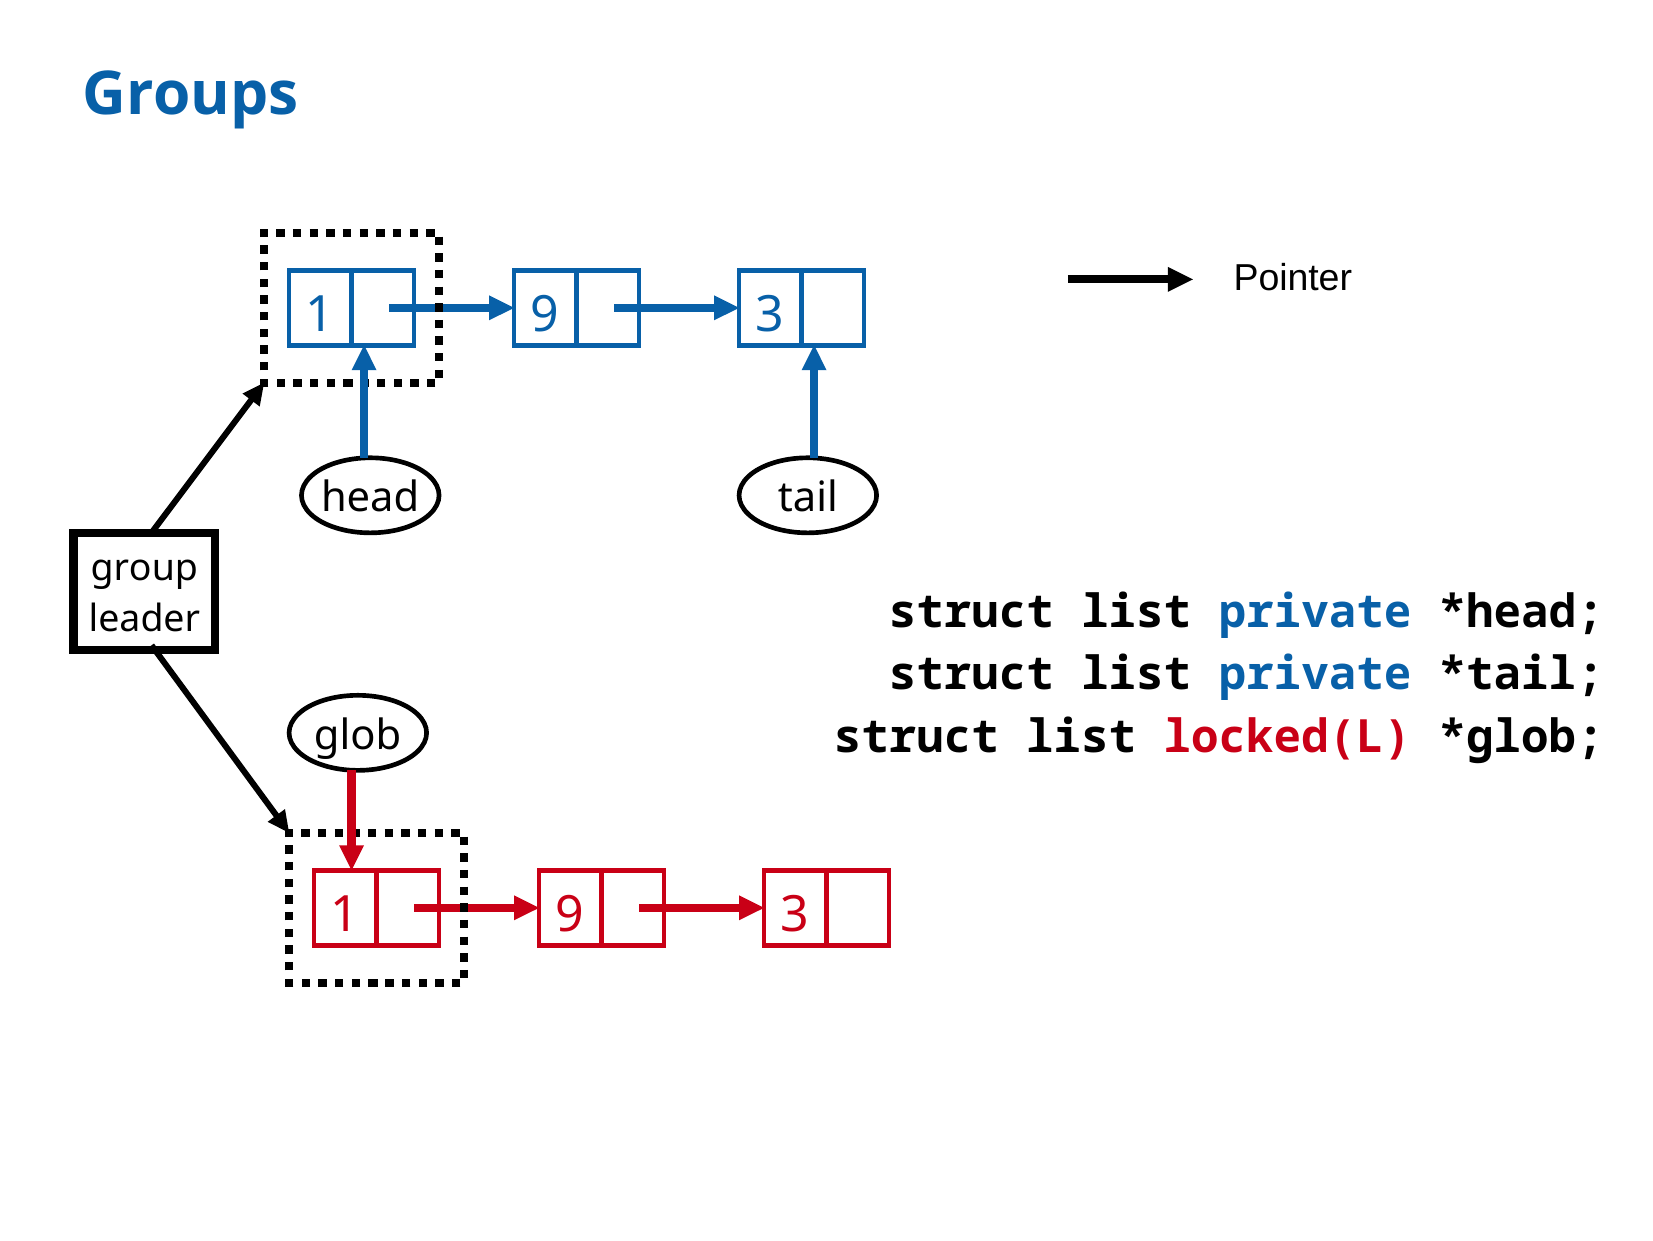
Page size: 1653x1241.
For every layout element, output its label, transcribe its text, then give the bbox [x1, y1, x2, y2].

text_box tail [739, 457, 877, 533]
text_box 3 [740, 270, 800, 354]
text_box 1 [290, 270, 350, 354]
text_box 3 [765, 870, 825, 954]
title Groups [82, 49, 1572, 211]
text_box struct list private *head; struct list private *tail; struct list locked(L) *glob; [664, 570, 1619, 774]
text_box Pointer [1218, 248, 1367, 306]
text_box glob [289, 695, 427, 771]
text_box 1 [315, 870, 375, 954]
text_box 9 [540, 870, 600, 954]
text_box 9 [515, 270, 575, 354]
text_box head [301, 457, 440, 533]
text_box group leader [73, 532, 216, 651]
